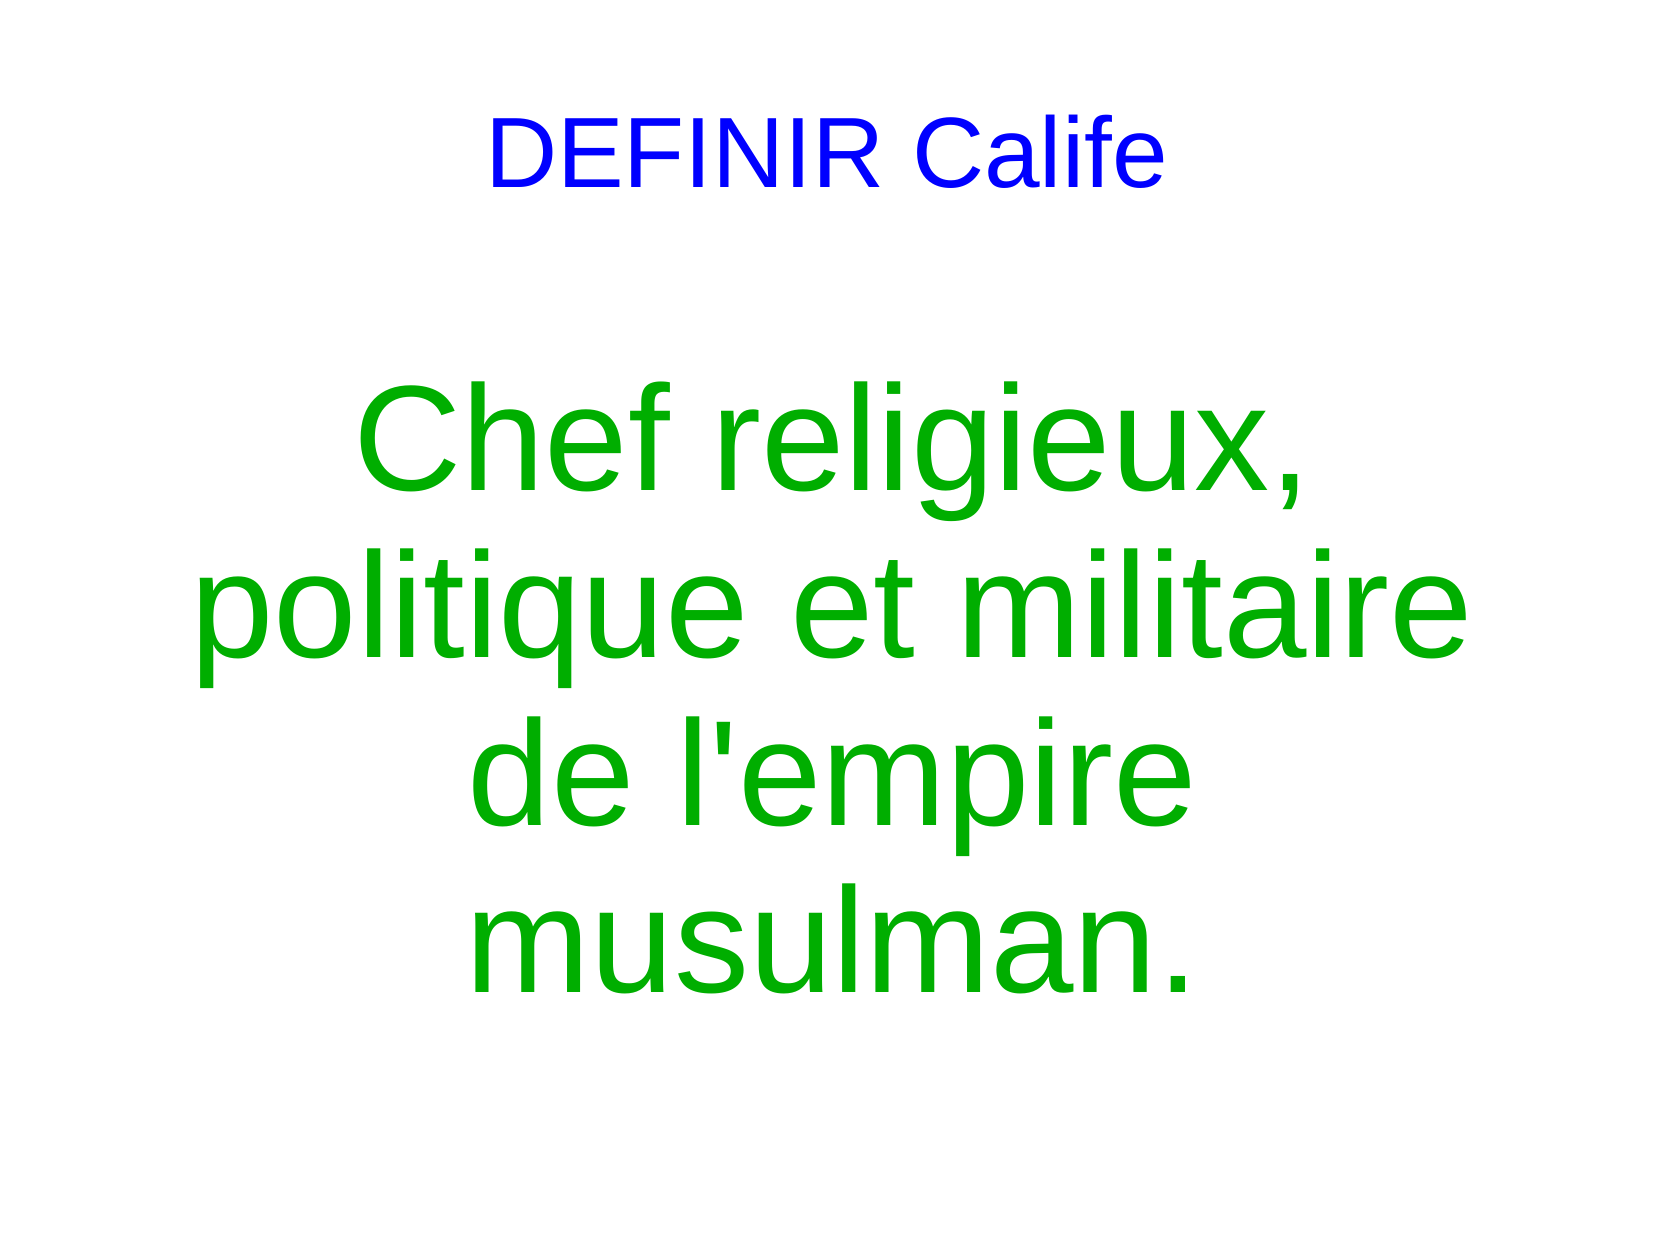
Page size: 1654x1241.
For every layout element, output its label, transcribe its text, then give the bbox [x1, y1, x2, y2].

title Chef religieux, politique et militaire de l'empire musulman. [88, 354, 1577, 1025]
title DEFINIR Calife [82, 49, 1571, 257]
